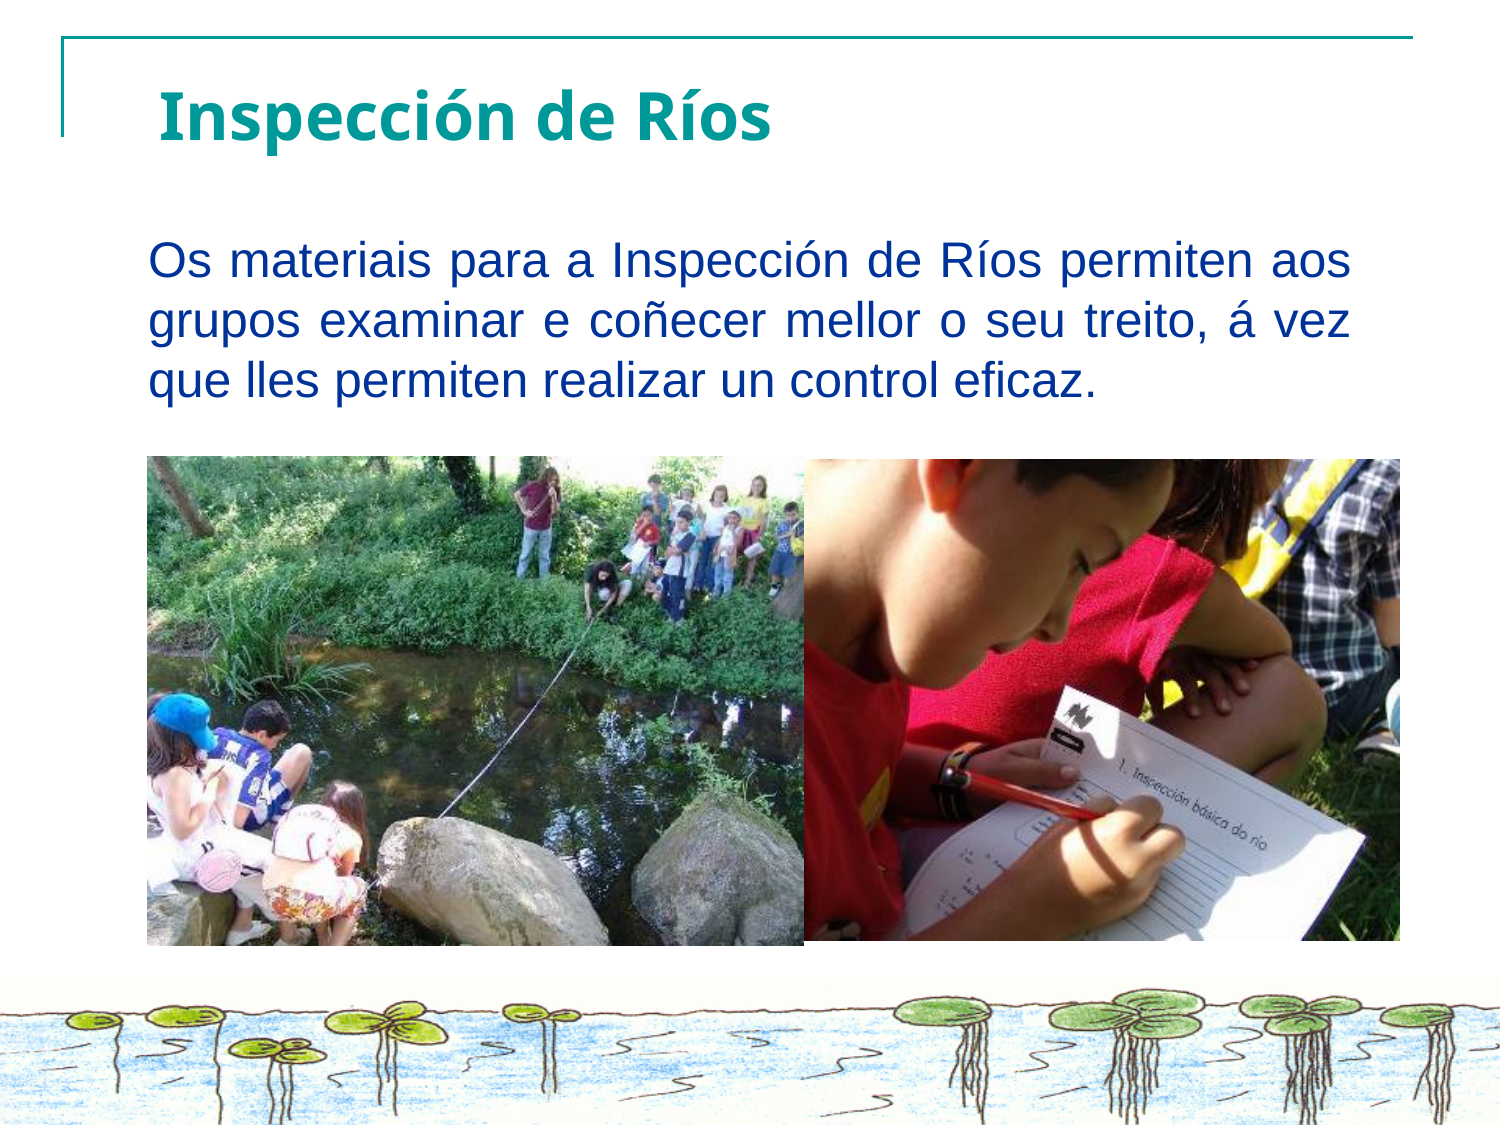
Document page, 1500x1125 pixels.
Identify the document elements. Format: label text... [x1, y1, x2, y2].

picture [0, 976, 1500, 1125]
picture [147, 456, 1400, 946]
text_box Inspección de Ríos [145, 66, 789, 162]
text_box Os materiais para a Inspección de Ríos permiten aos grupos examinar e coñecer mellor o seu treito, á vez que lles permiten realizar un control eficaz. [133, 219, 1367, 536]
